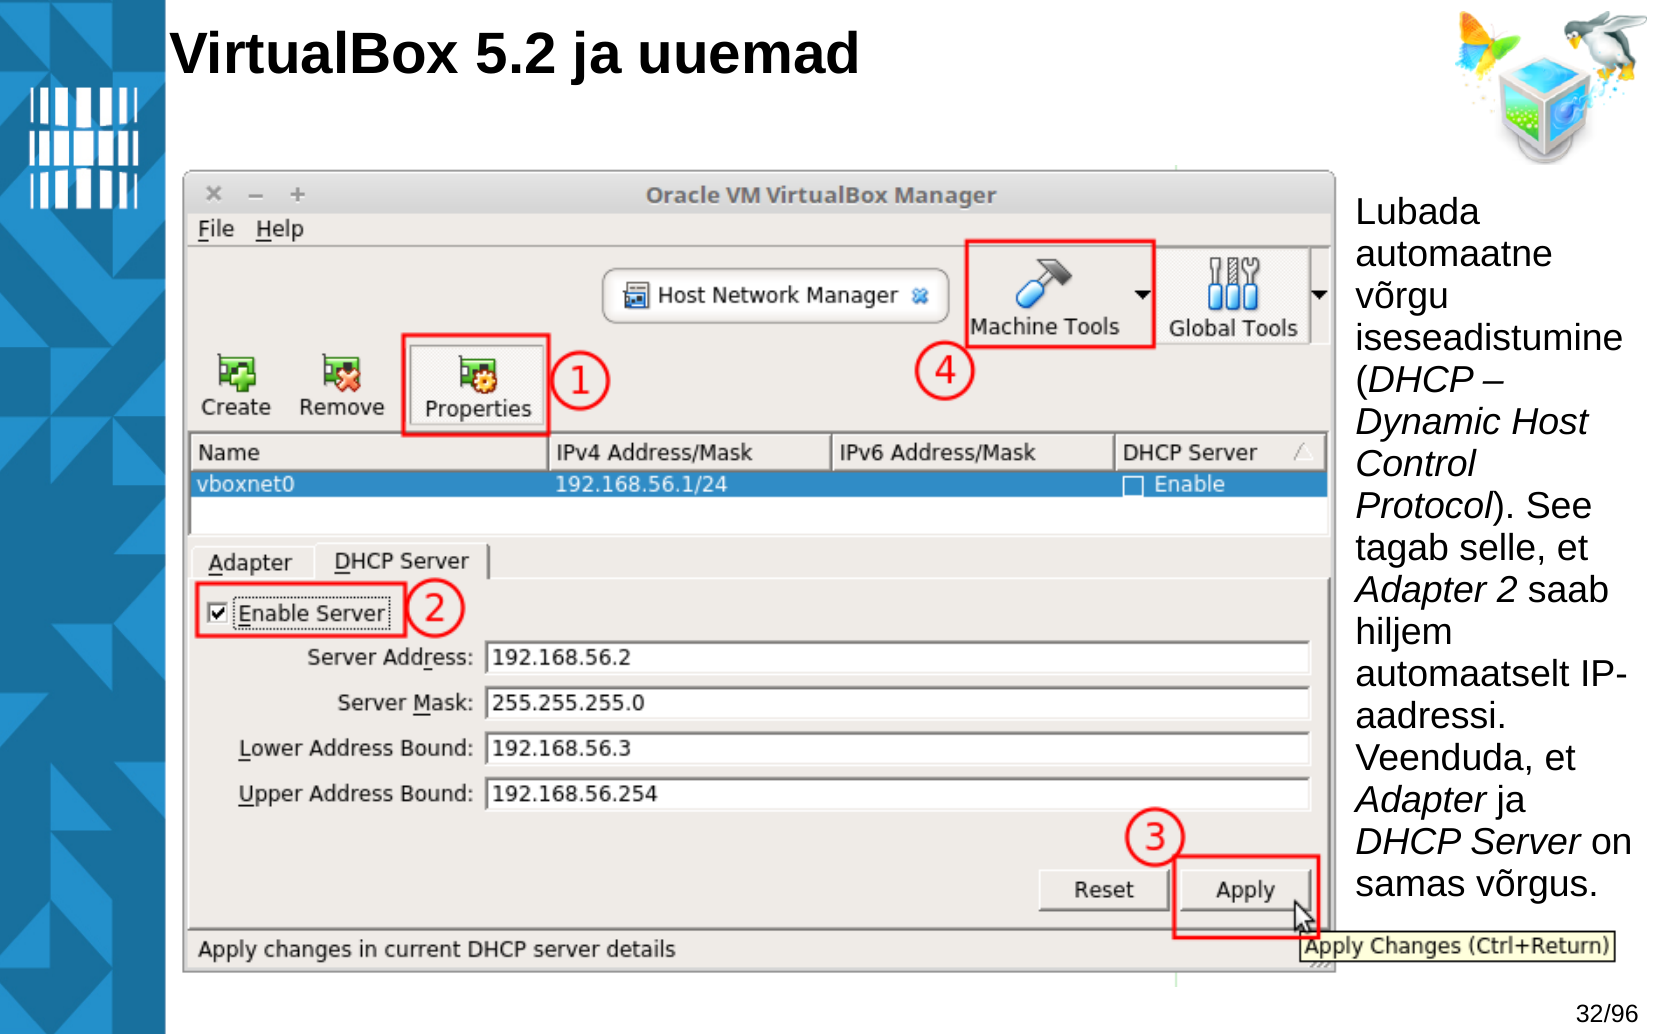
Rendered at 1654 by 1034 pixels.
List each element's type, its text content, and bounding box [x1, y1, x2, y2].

title VirtualBox 5.2 ja uuemad [169, 11, 1571, 95]
text_box Lubada automaatne võrgu iseseadistumine (DHCP – Dynamic Host Control Protocol). See tagab selle, et Adapter 2 saab hiljem automaatselt IP-aadressi. Veenduda, et Adapter ja DHCP Server on samas võrgus. [1340, 183, 1648, 912]
picture [181, 7, 1653, 987]
